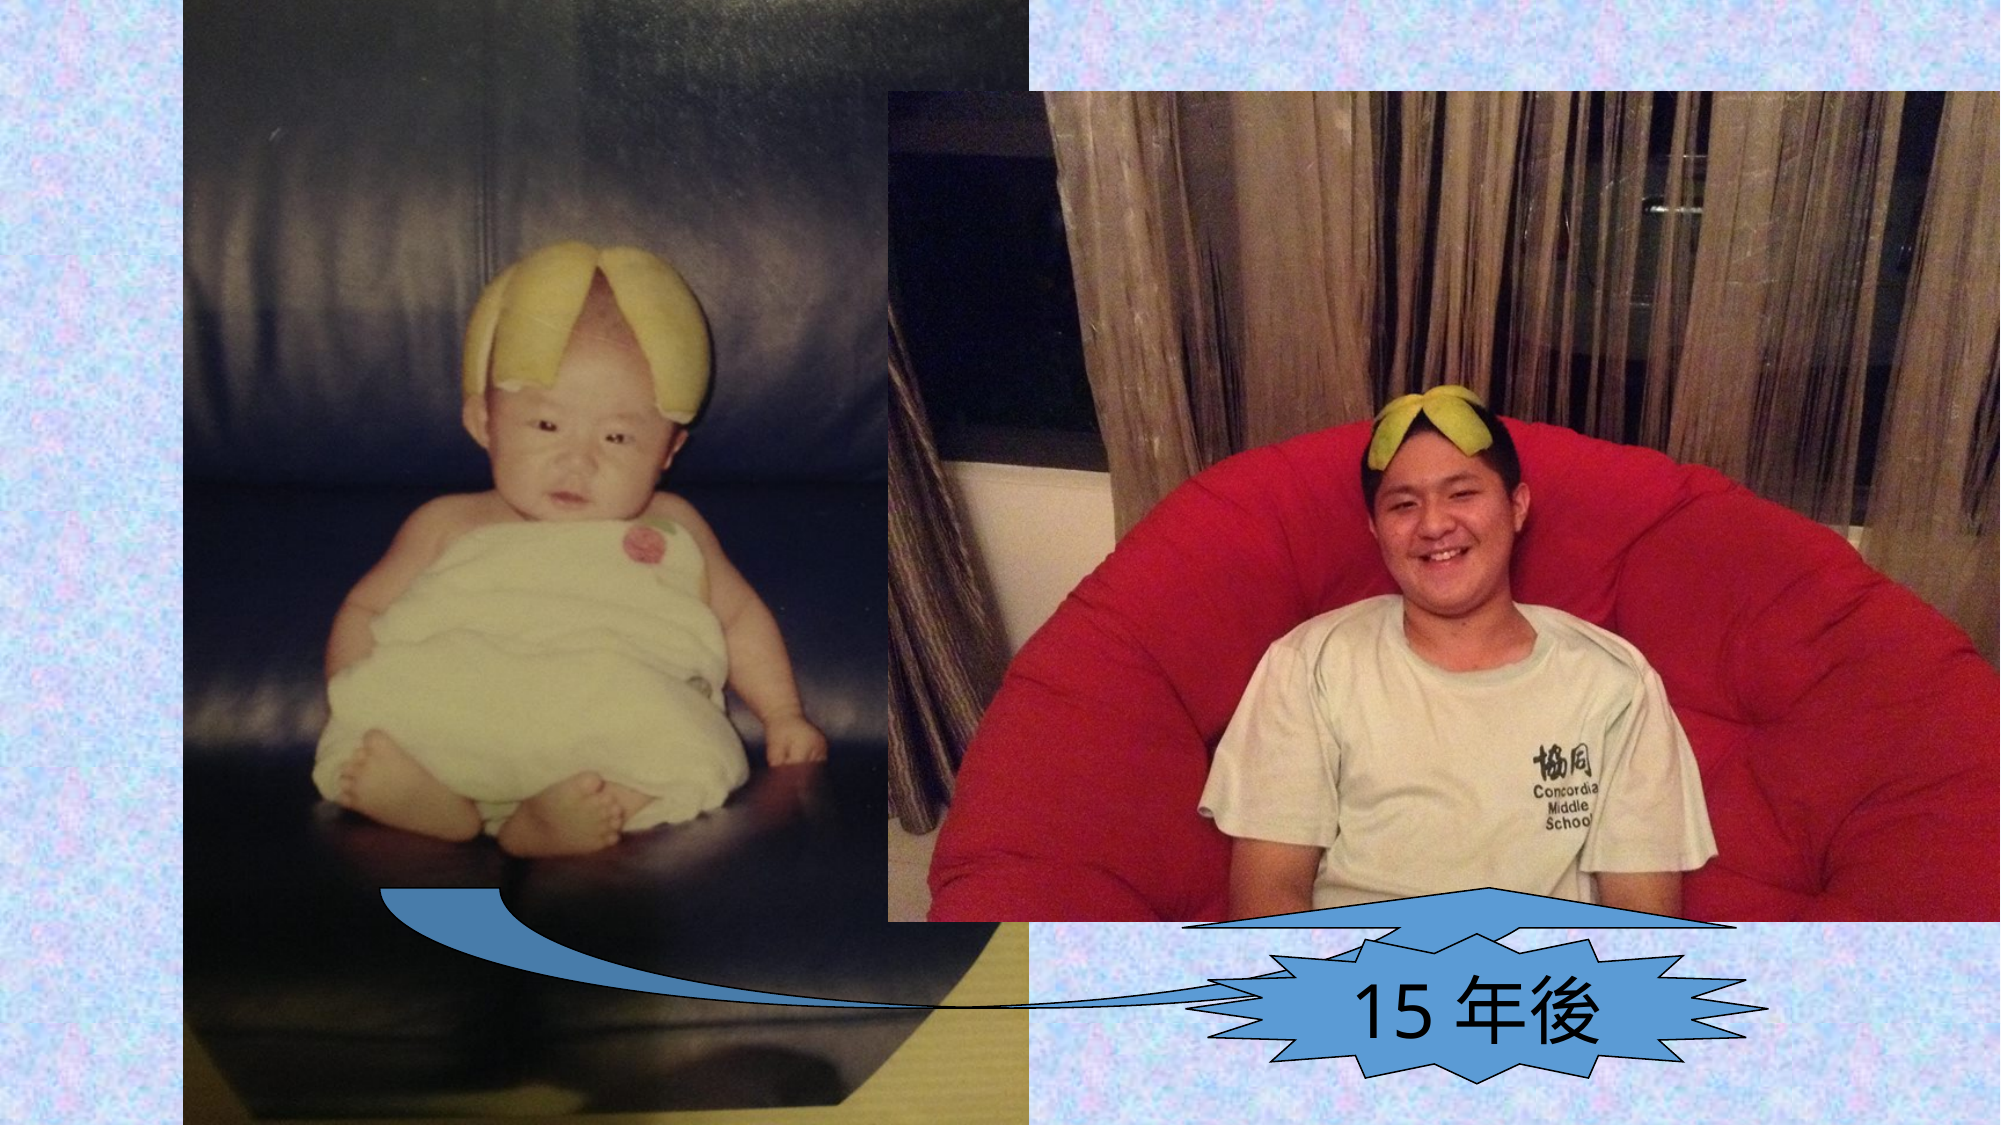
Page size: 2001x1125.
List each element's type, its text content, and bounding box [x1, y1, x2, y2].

text_box [1250, 970, 1293, 978]
text_box [379, 887, 1254, 1009]
text_box [1326, 946, 1362, 961]
picture [0, 0, 2001, 1125]
text_box [1181, 887, 1737, 953]
text_box 15年後 [1185, 933, 1769, 1084]
